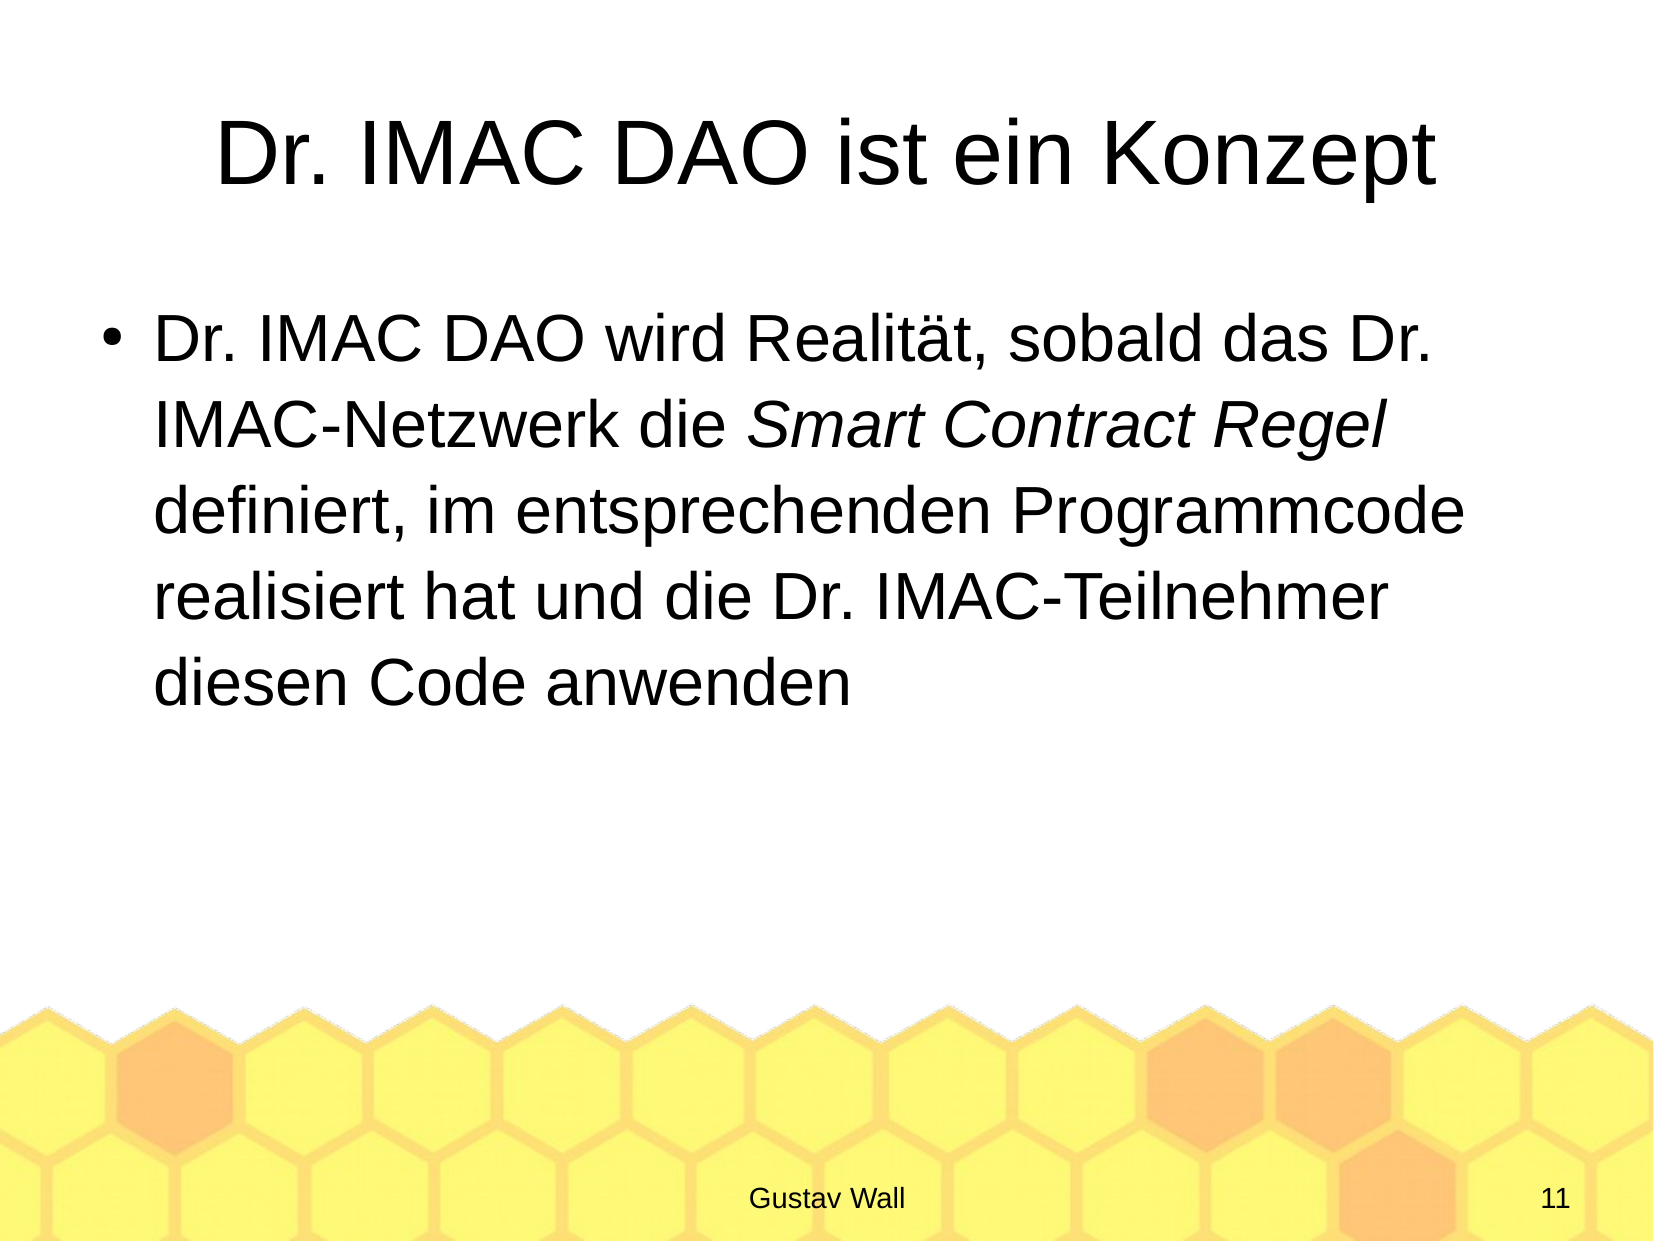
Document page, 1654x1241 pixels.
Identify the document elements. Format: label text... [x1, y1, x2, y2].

picture [0, 1001, 1654, 1241]
title Dr. IMAC DAO ist ein Konzept [82, 49, 1571, 257]
list Dr. IMAC DAO wird Realität, sobald das Dr. IMAC-Netzwerk die Smart Contract Regel definiert, im entsprechenden Programmcode realisiert hat und die Dr. IMAC-Teilnehmer diesen Code anwenden [82, 290, 1571, 1010]
